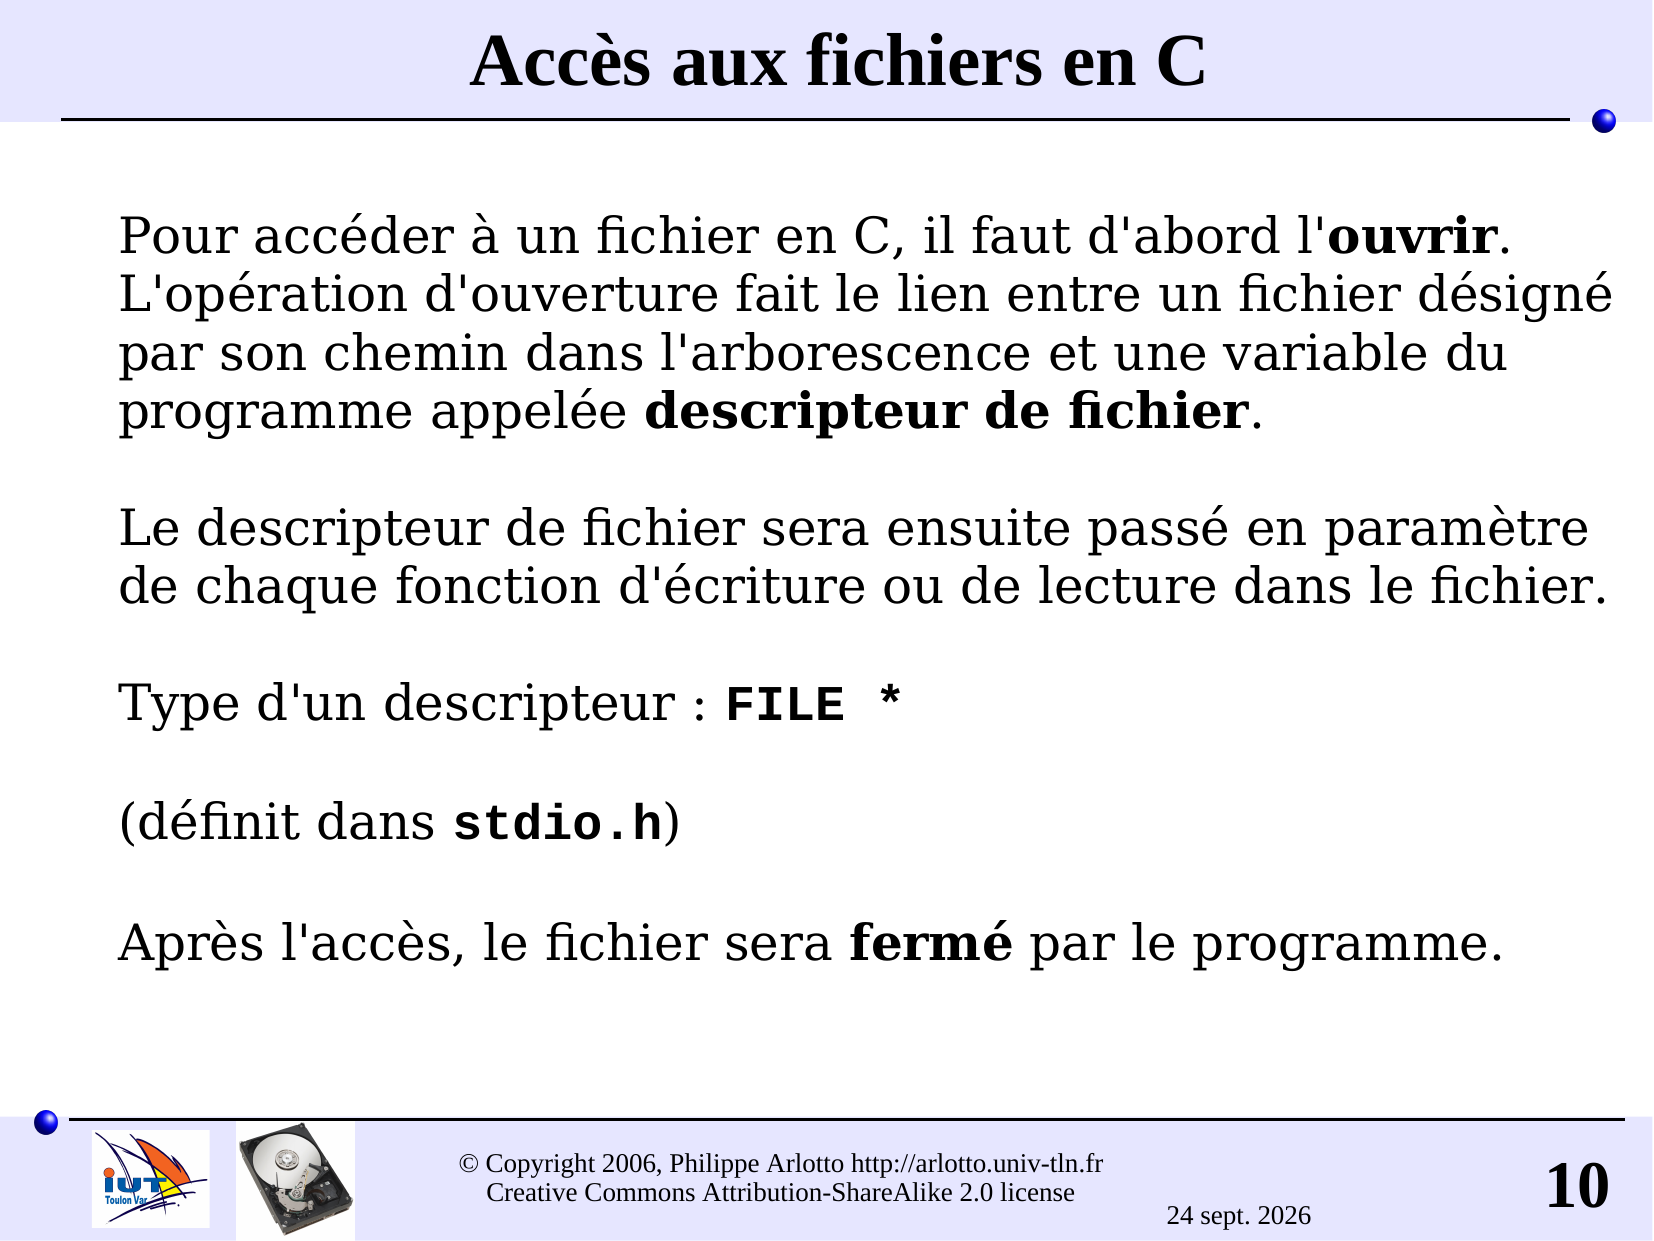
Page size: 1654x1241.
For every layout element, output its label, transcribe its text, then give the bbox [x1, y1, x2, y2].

picture [236, 1121, 355, 1241]
title Accès aux fichiers en C [95, 14, 1585, 107]
text_box Pour accéder à un fichier en C, il faut d'abord l'ouvrir. L'opération d'ouverture fait le lien entre un fichier désigné par son chemin dans l'arborescence et une variable du programme appelée descripteur de fichier. Le descripteur de fichier sera ensuite passé en paramètre de chaque fonction d'écriture ou de lecture dans le fichier. Type d'un descripteur : FILE * (définit dans stdio.h) Après l'accès, le fichier sera fermé par le programme. [118, 206, 1617, 972]
